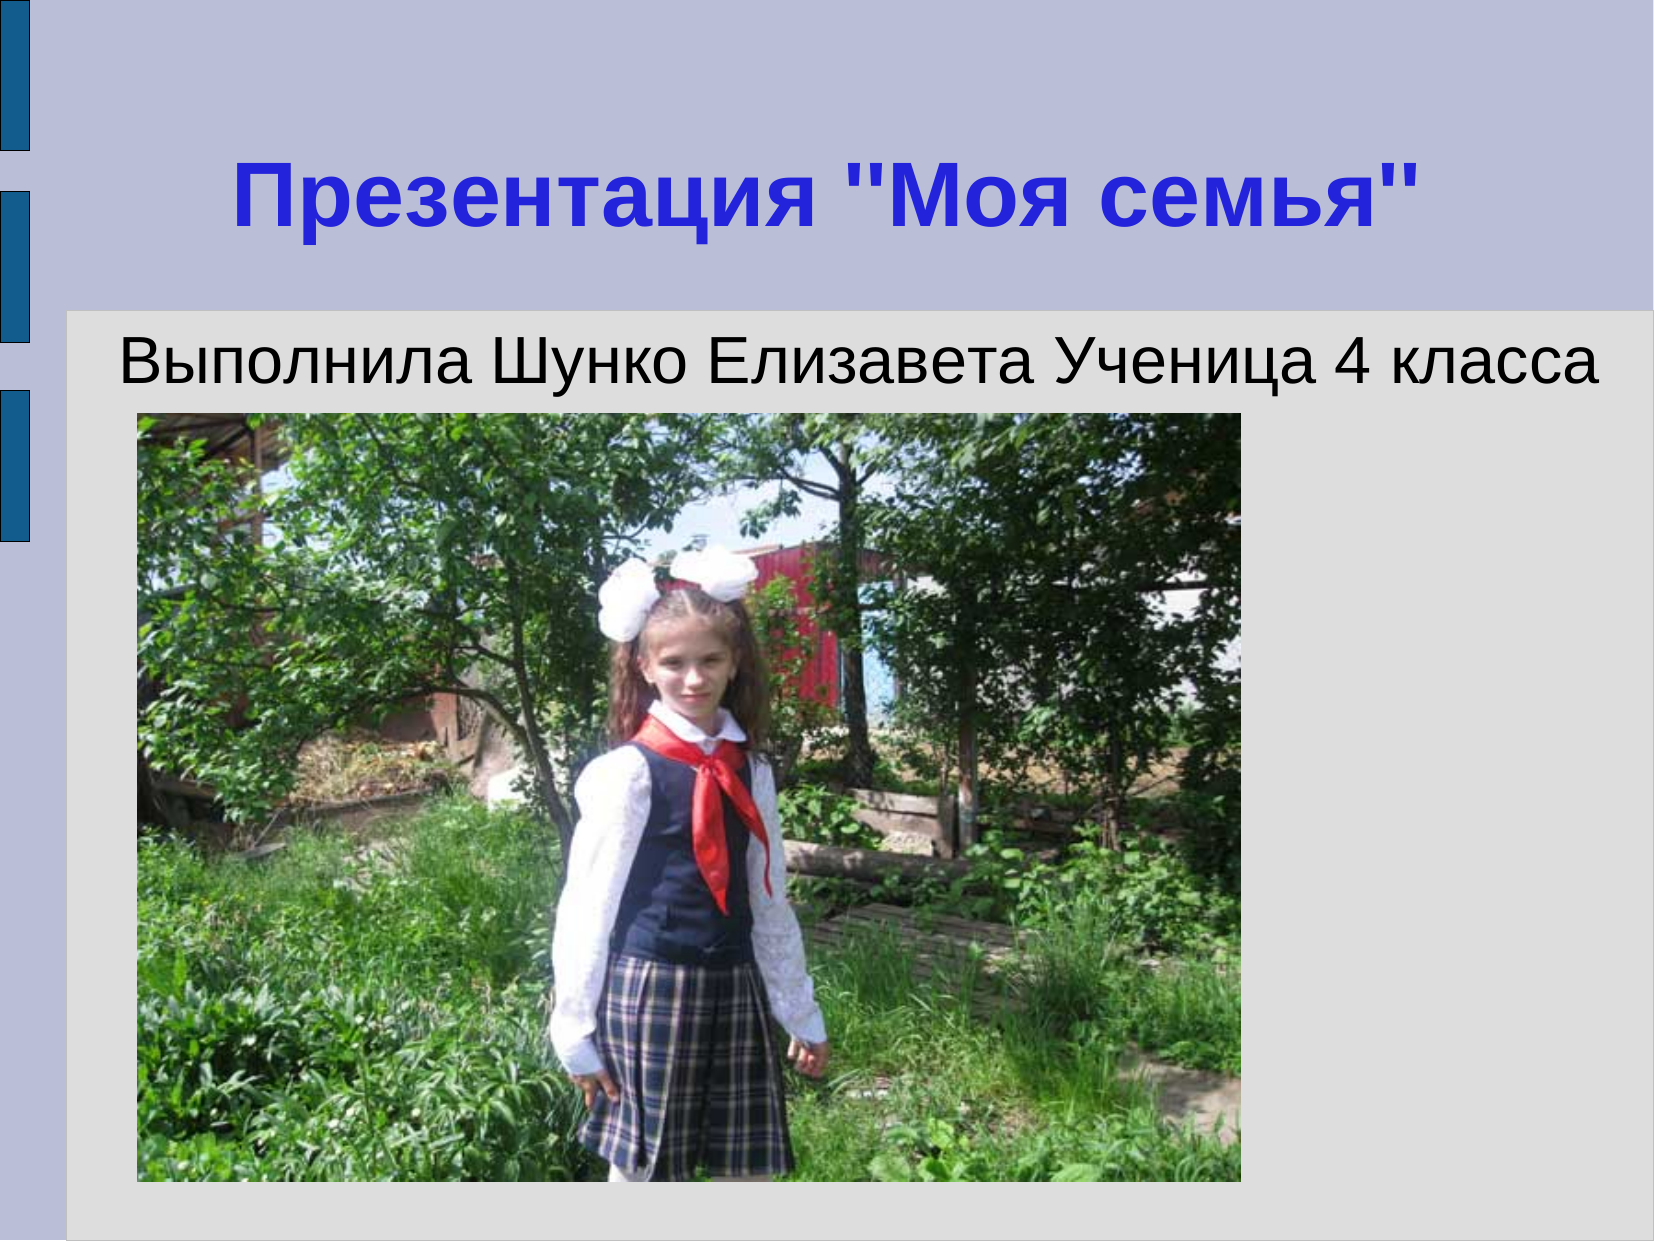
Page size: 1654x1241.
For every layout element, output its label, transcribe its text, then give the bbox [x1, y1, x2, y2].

list Выполнила Шунко Елизавета Ученица 4 класса [118, 0, 1625, 463]
picture [137, 463, 1241, 1182]
